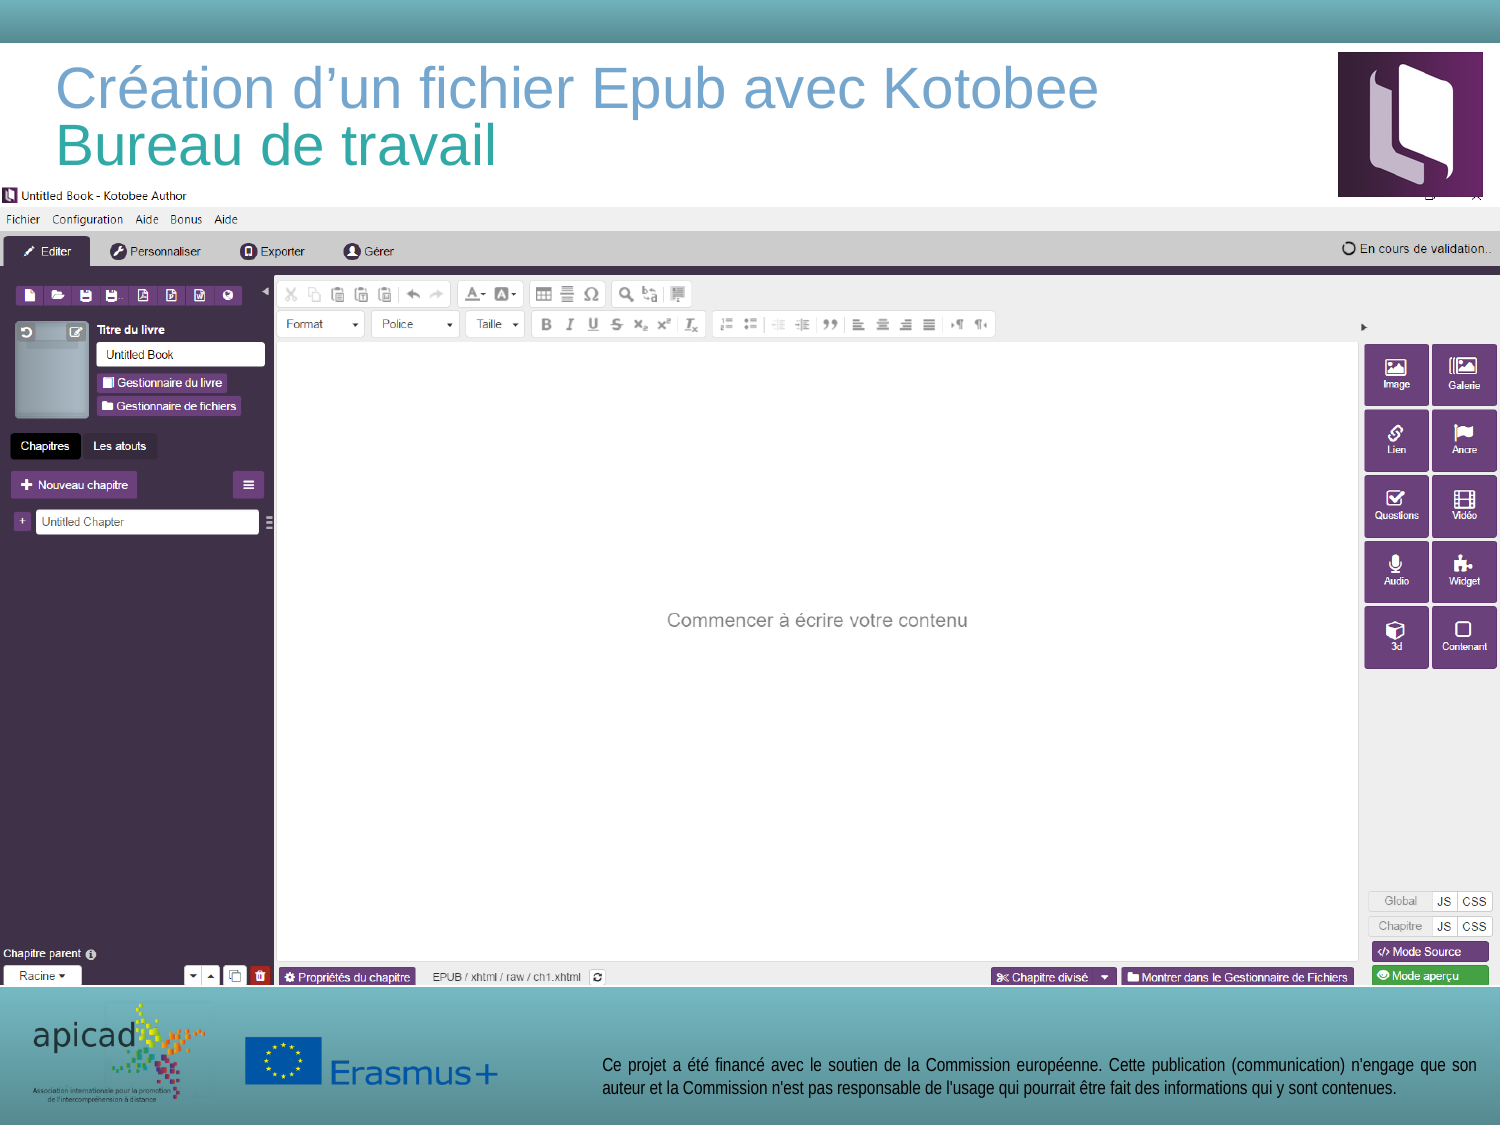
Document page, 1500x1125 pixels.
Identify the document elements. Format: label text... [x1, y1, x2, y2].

picture [230, 1023, 512, 1098]
text_box Création d’un fichier Epub avec Kotobee [41, 42, 1353, 99]
text_box [0, 0, 1500, 43]
text_box [0, 987, 1500, 1125]
picture [29, 999, 213, 1108]
text_box Bureau de travail [41, 99, 1353, 186]
text_box Ce projet a été financé avec le soutien de la Commission européenne. Cette publication (communication) n'engage que son auteur et la Commission n'est pas responsable de l'usage qui pourrait être fait des informations qui y sont contenues. [596, 1046, 1483, 1105]
picture [0, 52, 1500, 985]
